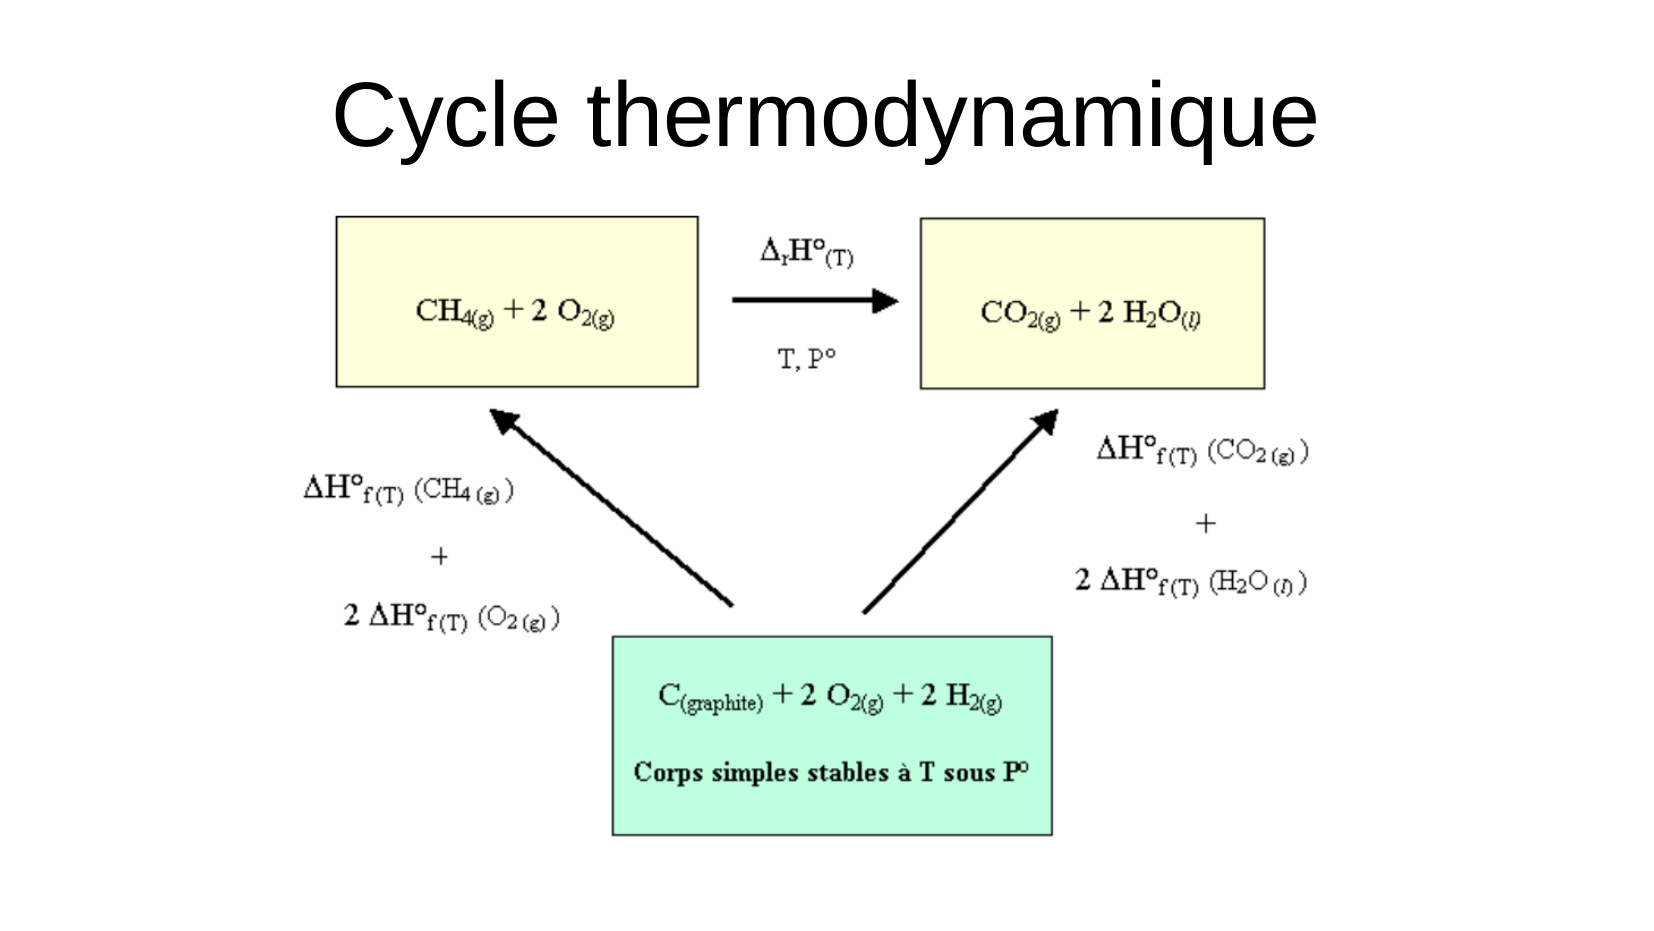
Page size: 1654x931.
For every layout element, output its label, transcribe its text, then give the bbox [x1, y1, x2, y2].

picture [259, 200, 1394, 900]
title Cycle thermodynamique [82, 37, 1571, 193]
